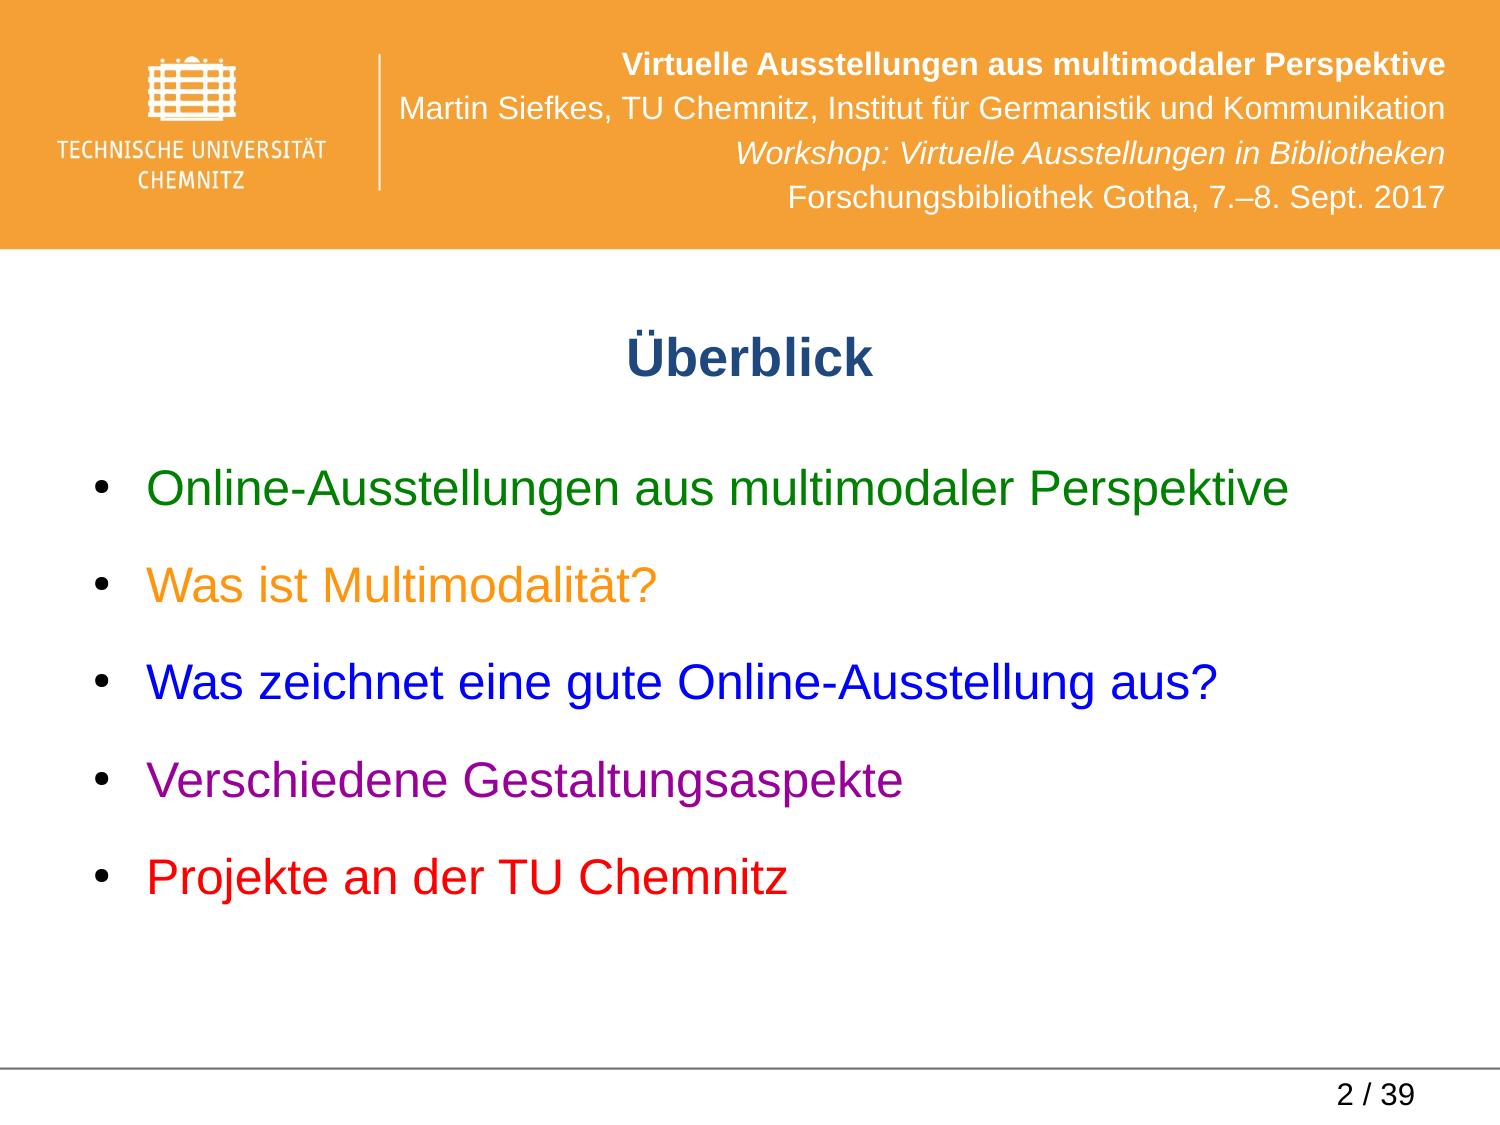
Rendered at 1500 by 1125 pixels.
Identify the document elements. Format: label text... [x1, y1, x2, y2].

list Online-Ausstellungen aus multimodaler Perspektive Was ist Multimodalität? Was zeichnet eine gute Online-Ausstellung aus? Verschiedene Gestaltungsaspekte Projekte an der TU Chemnitz [75, 460, 1426, 969]
picture [0, 0, 1500, 1125]
text_box <Foliennummer> / 39 [1162, 1069, 1500, 1120]
list [419, 45, 774, 197]
text_box Überblick [59, 314, 1441, 449]
